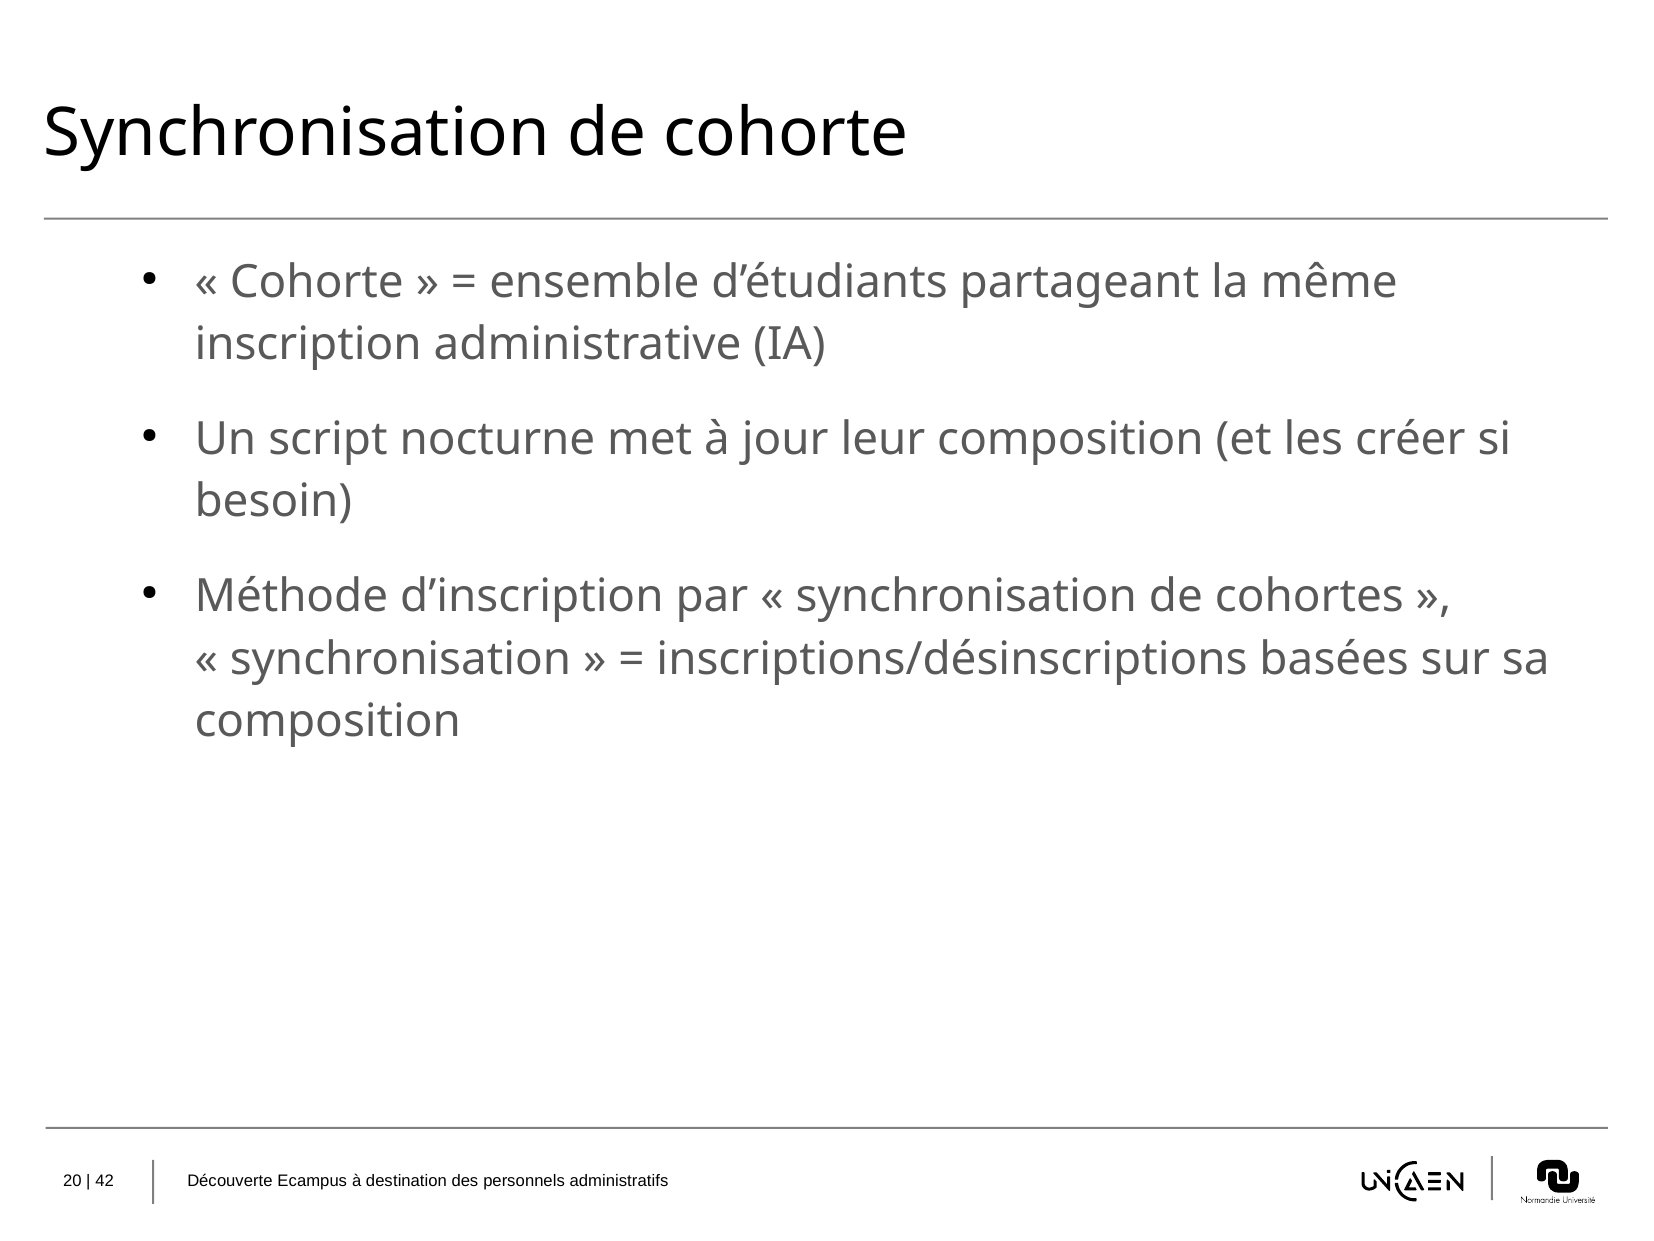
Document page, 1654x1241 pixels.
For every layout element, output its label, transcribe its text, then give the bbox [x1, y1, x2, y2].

list « Cohorte » = ensemble d’étudiants partageant la même inscription administrative (IA) Un script nocturne met à jour leur composition (et les créer si besoin) Méthode d’inscription par « synchronisation de cohortes », « synchronisation » = inscriptions/désinscriptions basées sur sa composition [123, 248, 1608, 1113]
title Synchronisation de cohorte [43, 65, 1608, 193]
